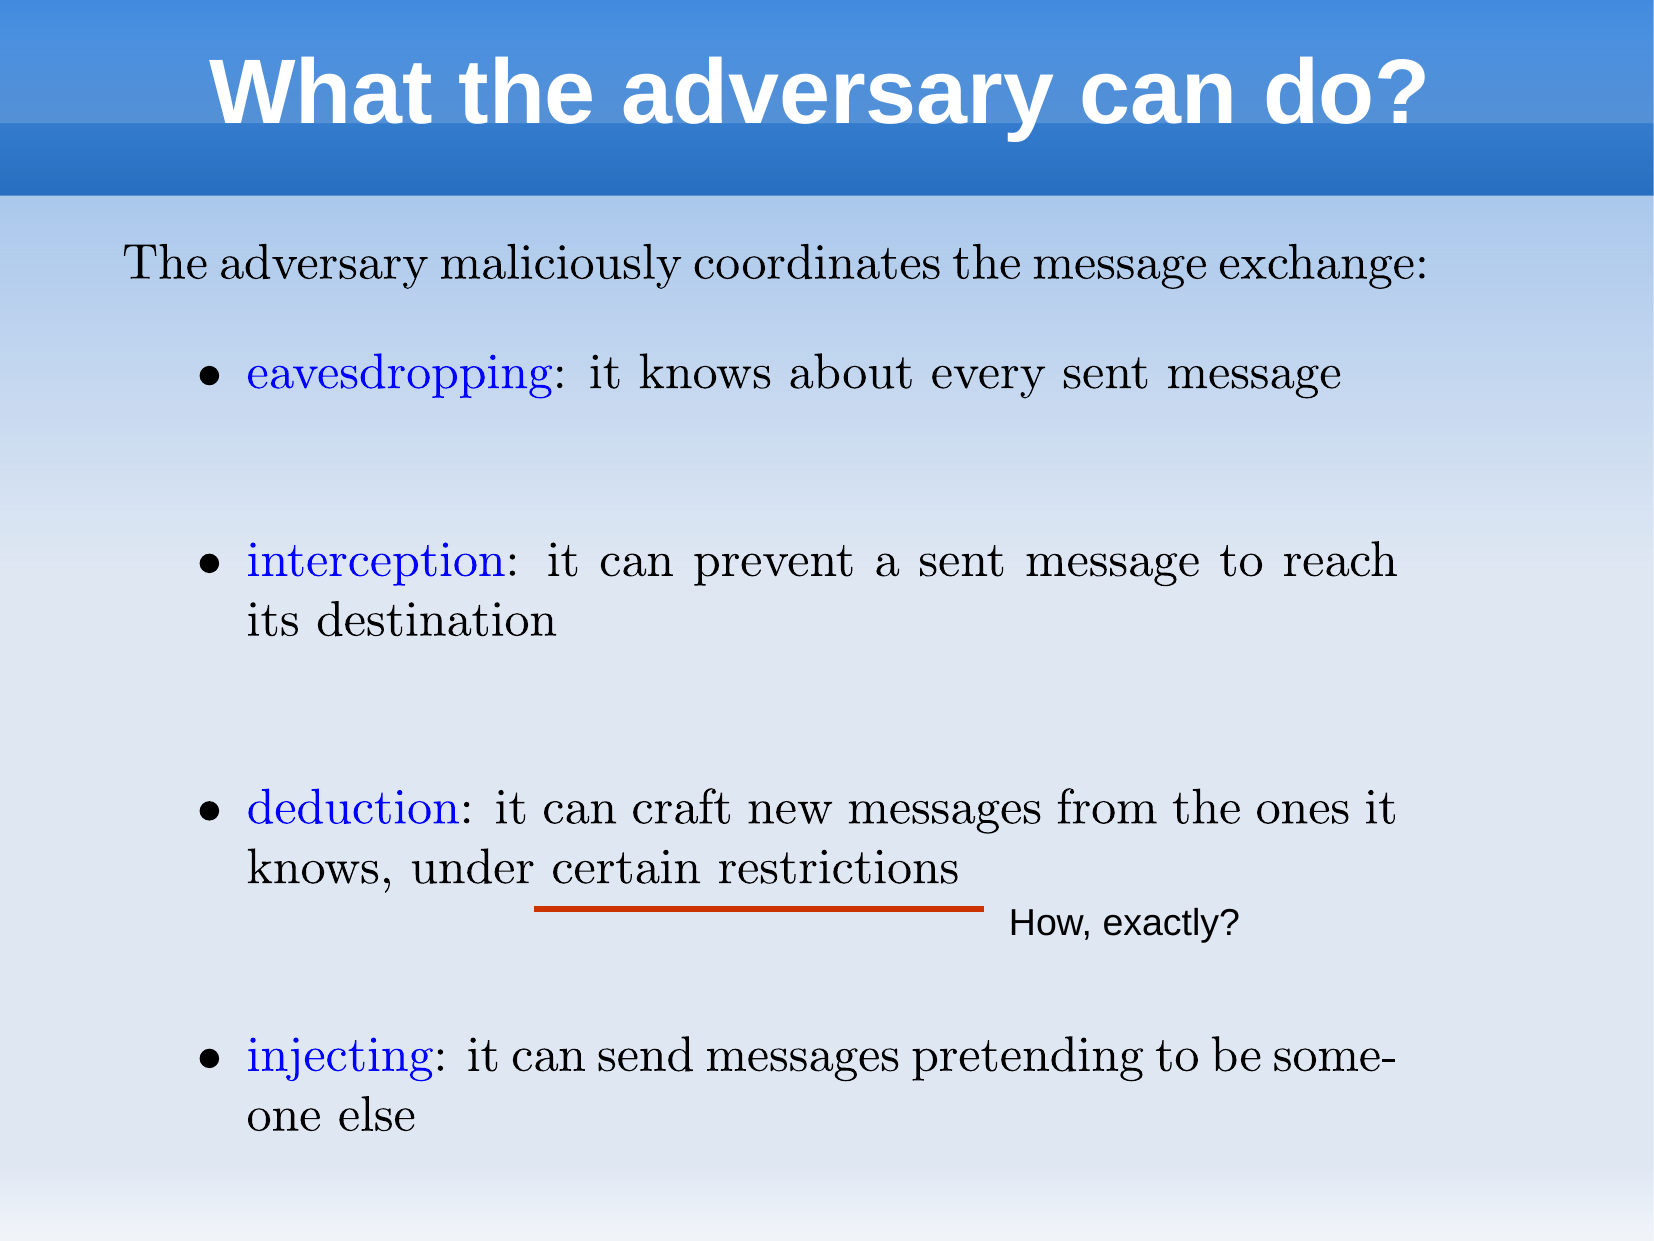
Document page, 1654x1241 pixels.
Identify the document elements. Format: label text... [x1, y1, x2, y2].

text_box [122, 243, 1429, 1132]
title What the adversary can do? [76, 0, 1565, 188]
text_box How, exactly? [994, 894, 1255, 951]
picture [0, 0, 1654, 1241]
